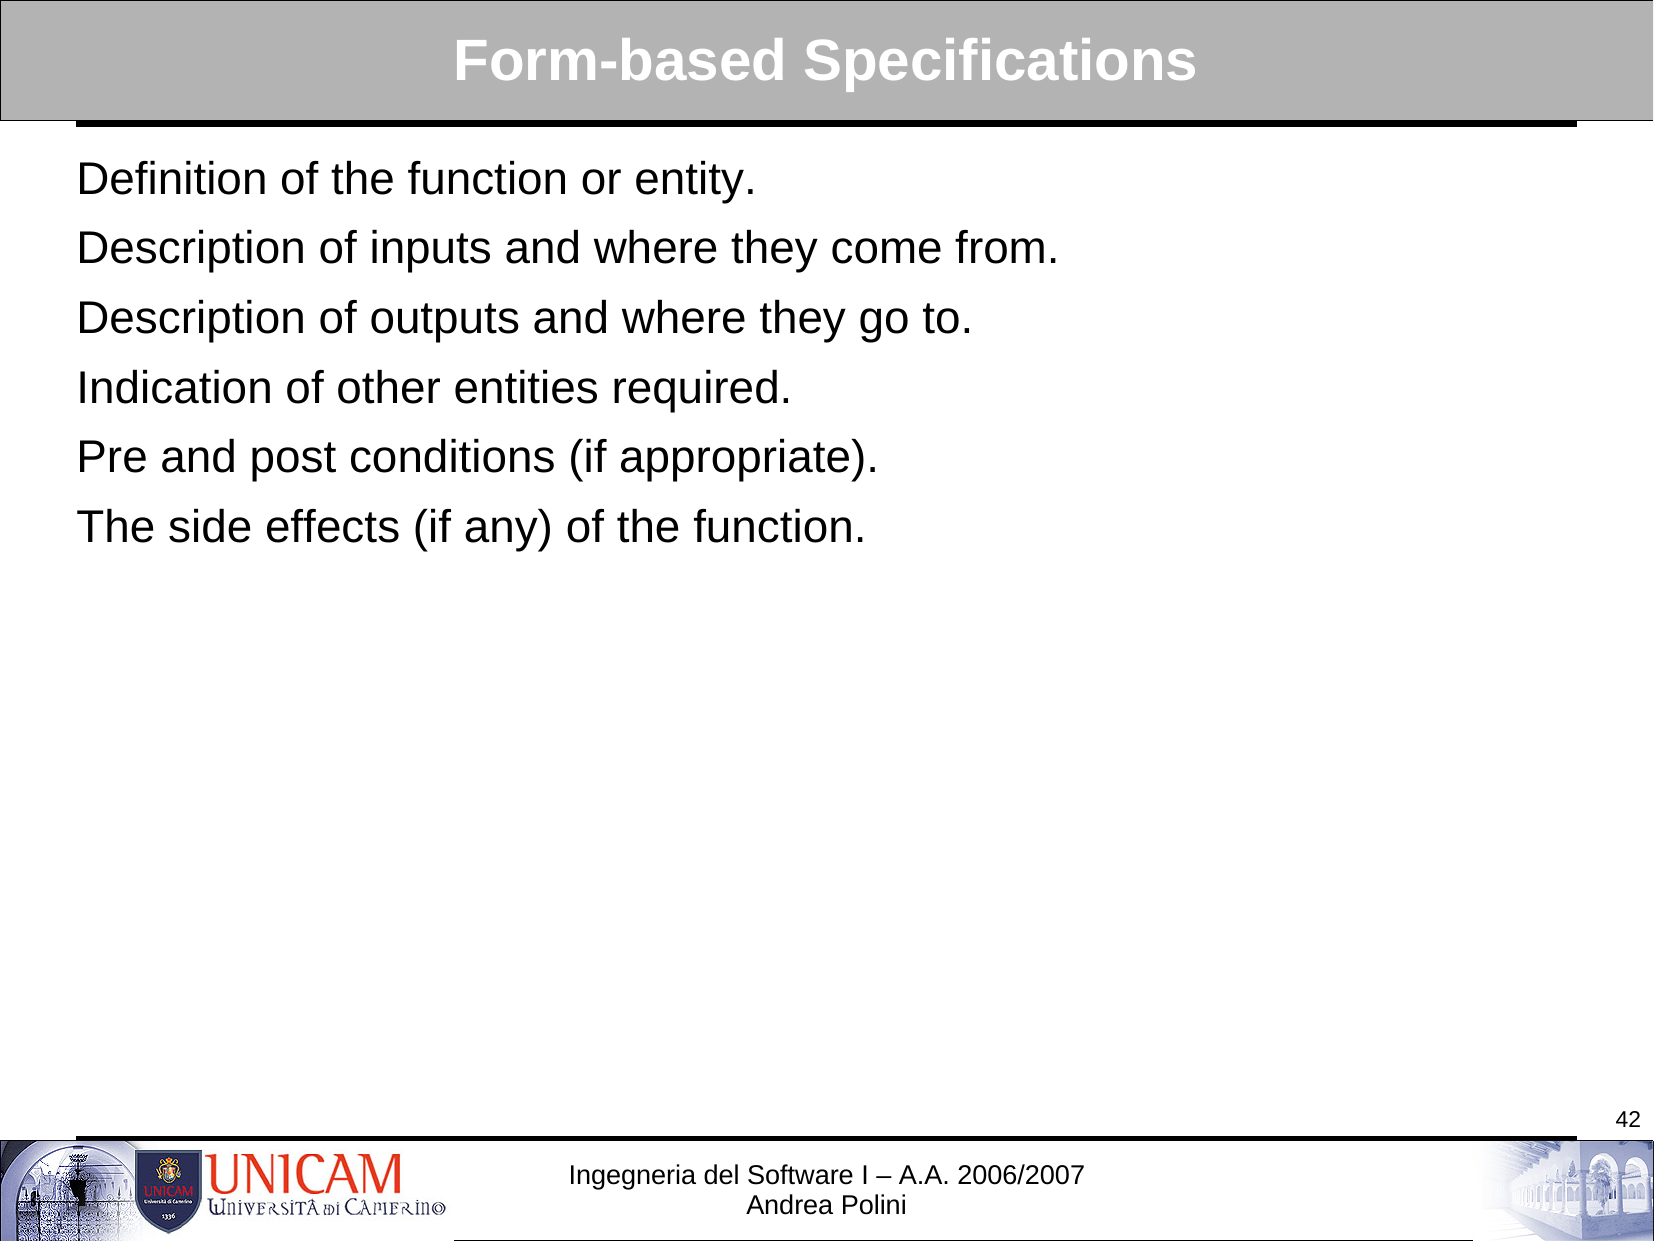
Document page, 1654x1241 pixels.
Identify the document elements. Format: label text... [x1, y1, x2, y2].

picture [1473, 1141, 1654, 1241]
title Form-based Specifications [0, 0, 1653, 121]
list Definition of the function or entity. Description of inputs and where they come from. Description of outputs and where they go to. Indication of other entities required. Pre and post conditions (if appropriate). The side effects (if any) of the function. [76, 152, 1577, 671]
picture [0, 1141, 454, 1241]
